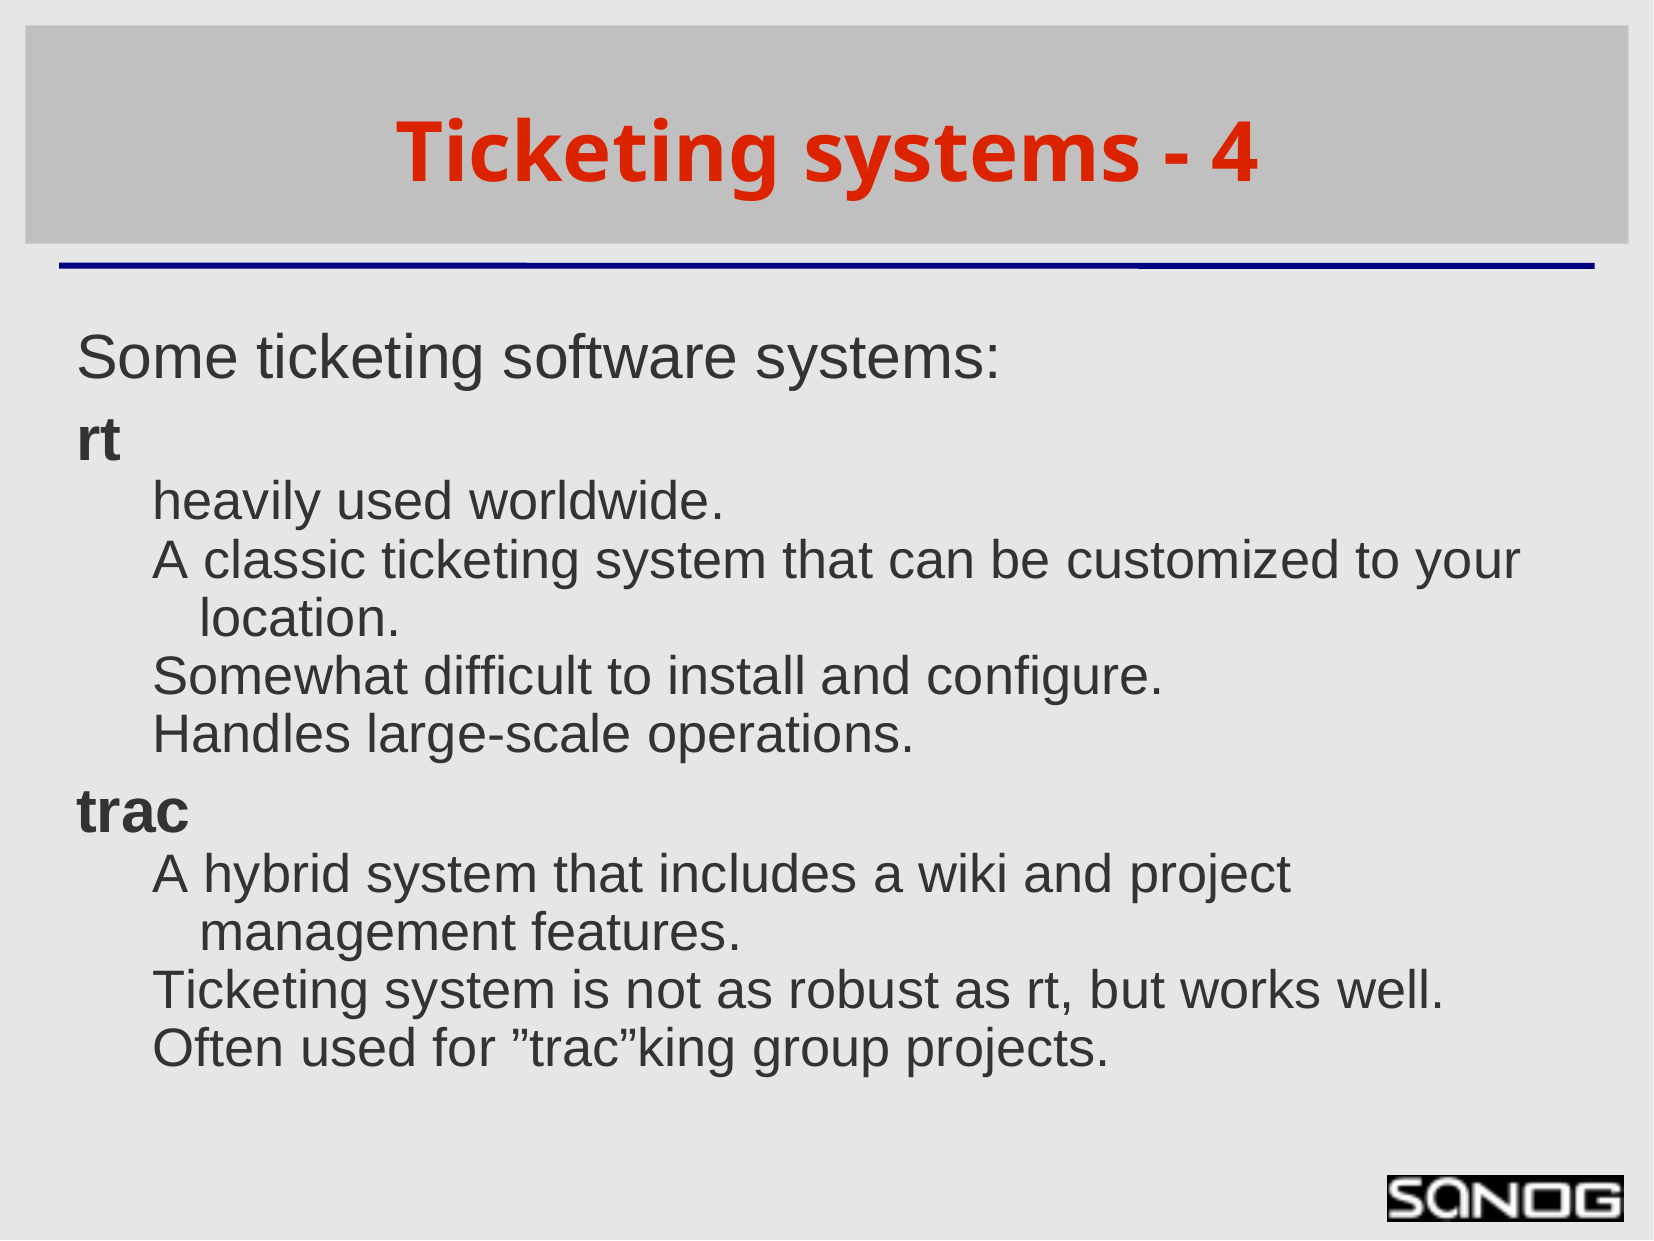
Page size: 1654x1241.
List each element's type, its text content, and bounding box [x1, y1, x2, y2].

list Some ticketing software systems: rt heavily used worldwide. A classic ticketing system that can be customized to your location. Somewhat difficult to install and configure. Handles large-scale operations. trac A hybrid system that includes a wiki and project management features. Ticketing system is not as robust as rt, but works well. Often used for ”trac”king group projects. [59, 324, 1595, 1135]
title Ticketing systems - 4 [121, 46, 1534, 254]
picture [1387, 1175, 1624, 1222]
